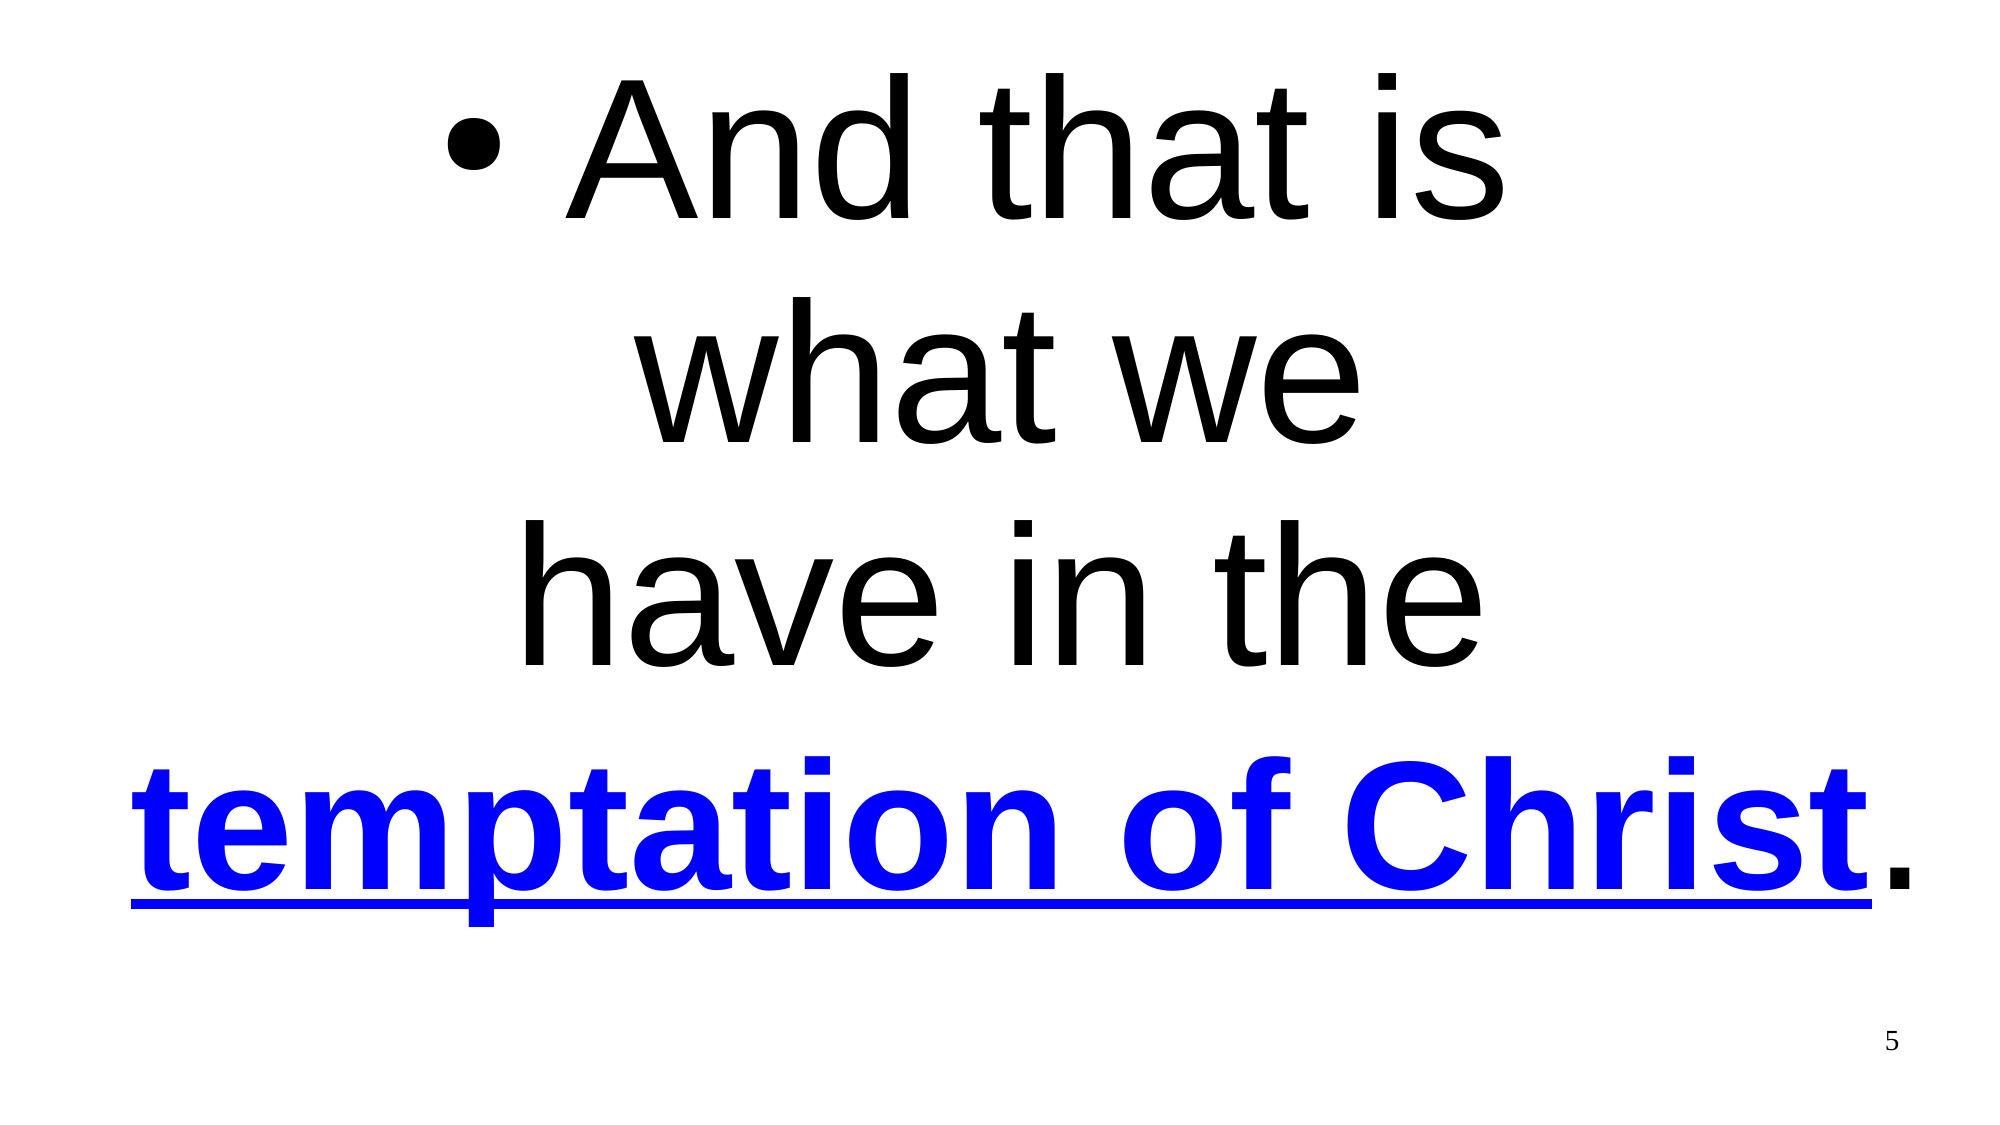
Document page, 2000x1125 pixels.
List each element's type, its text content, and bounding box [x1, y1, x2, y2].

list And that is what we have in the temptation of Christ. [0, 37, 1988, 1088]
